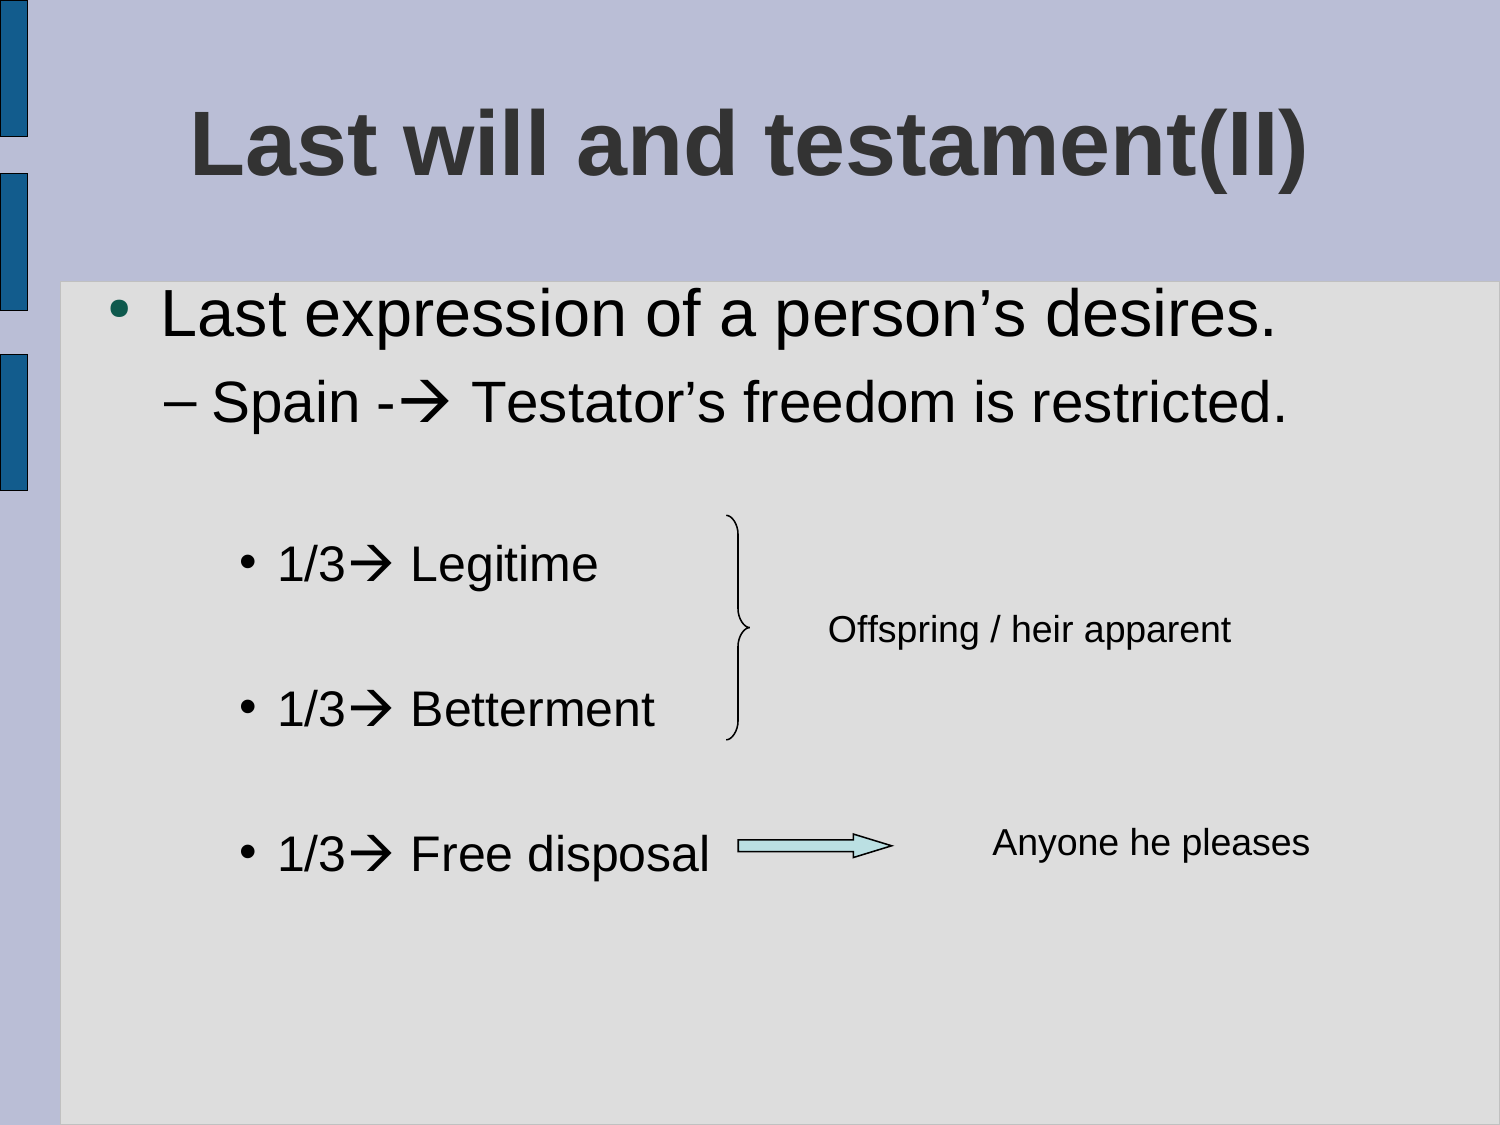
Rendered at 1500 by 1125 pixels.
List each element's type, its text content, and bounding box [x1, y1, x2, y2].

list Last expression of a person’s desires. Spain - Testator’s freedom is restricted. 1/3 Legitime 1/3 Betterment 1/3 Free disposal [75, 262, 1426, 1125]
title Last will and testament(II) [75, 45, 1426, 233]
text_box Anyone he pleases [962, 810, 1341, 872]
text_box [738, 834, 892, 858]
text_box Offspring / heir apparent [797, 597, 1459, 659]
